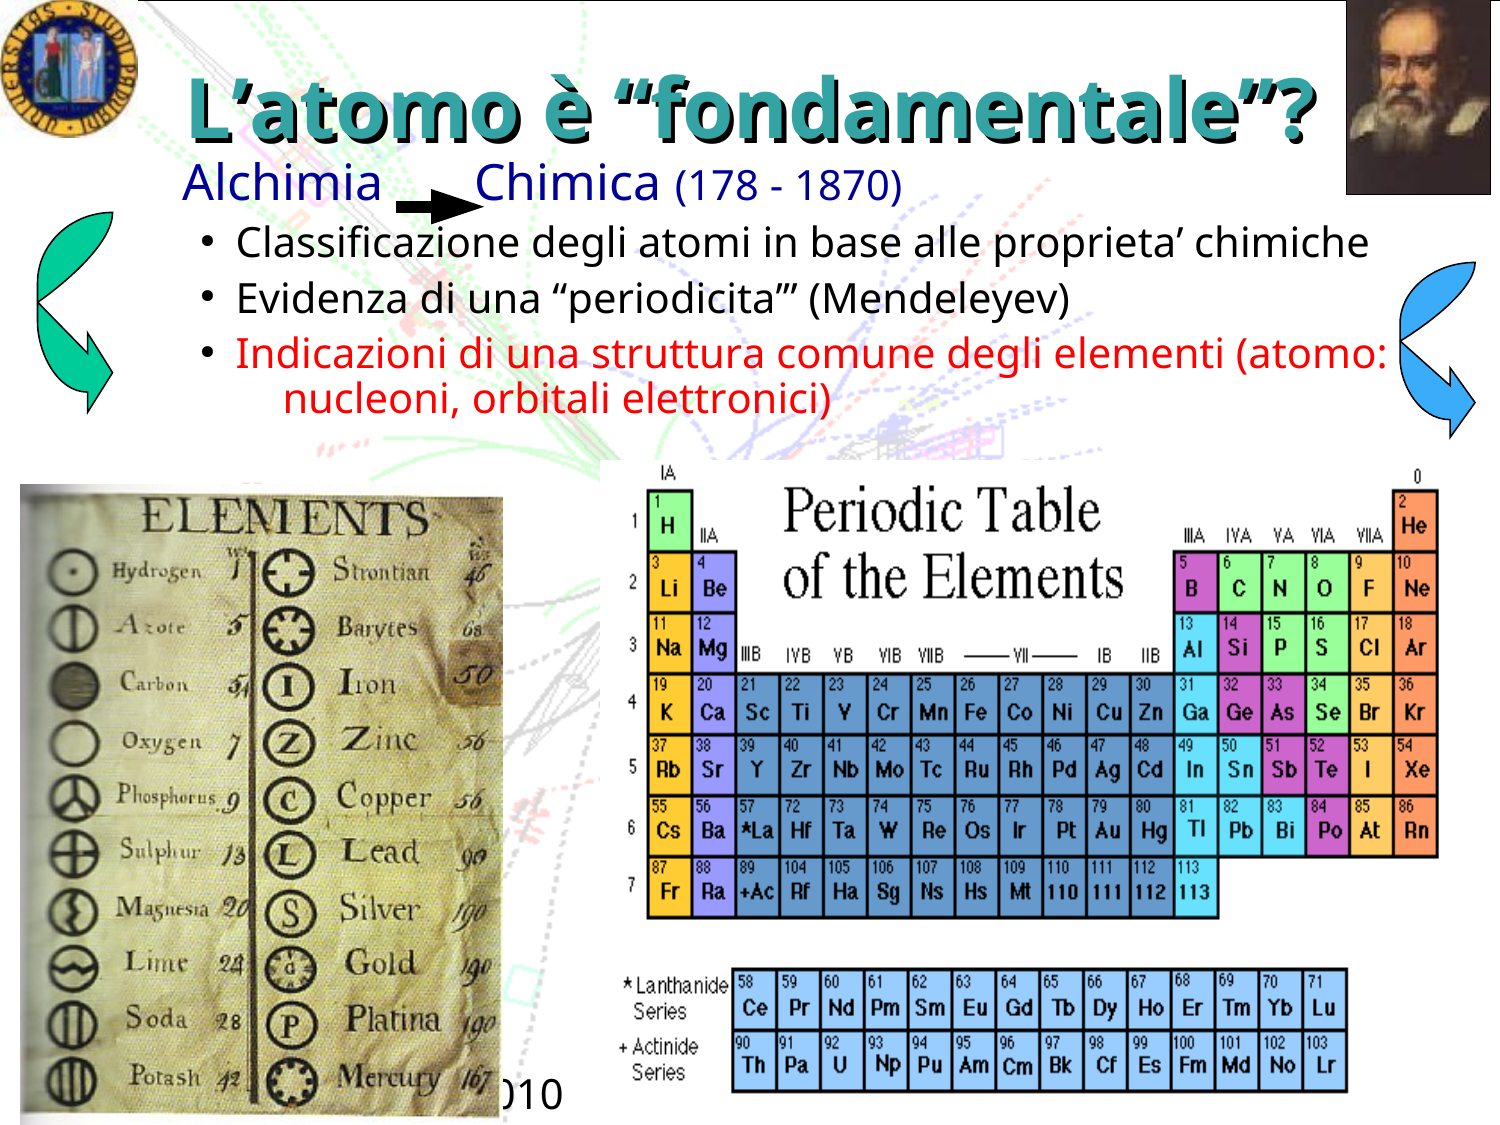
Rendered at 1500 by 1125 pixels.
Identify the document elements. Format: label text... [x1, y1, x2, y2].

text_box [1400, 262, 1476, 438]
text_box Alchimia Chimica (178 - 1870) Classificazione degli atomi in base alle proprieta’ chimiche Evidenza di una “periodicita’” (Mendeleyev) Indicazioni di una struttura comune degli elementi (atomo: nucleoni, orbitali elettronici) [75, 213, 1438, 413]
picture [0, 213, 1500, 1125]
picture [39, 273, 75, 339]
title L’atomo è “fondamentale”? [0, 0, 1500, 213]
